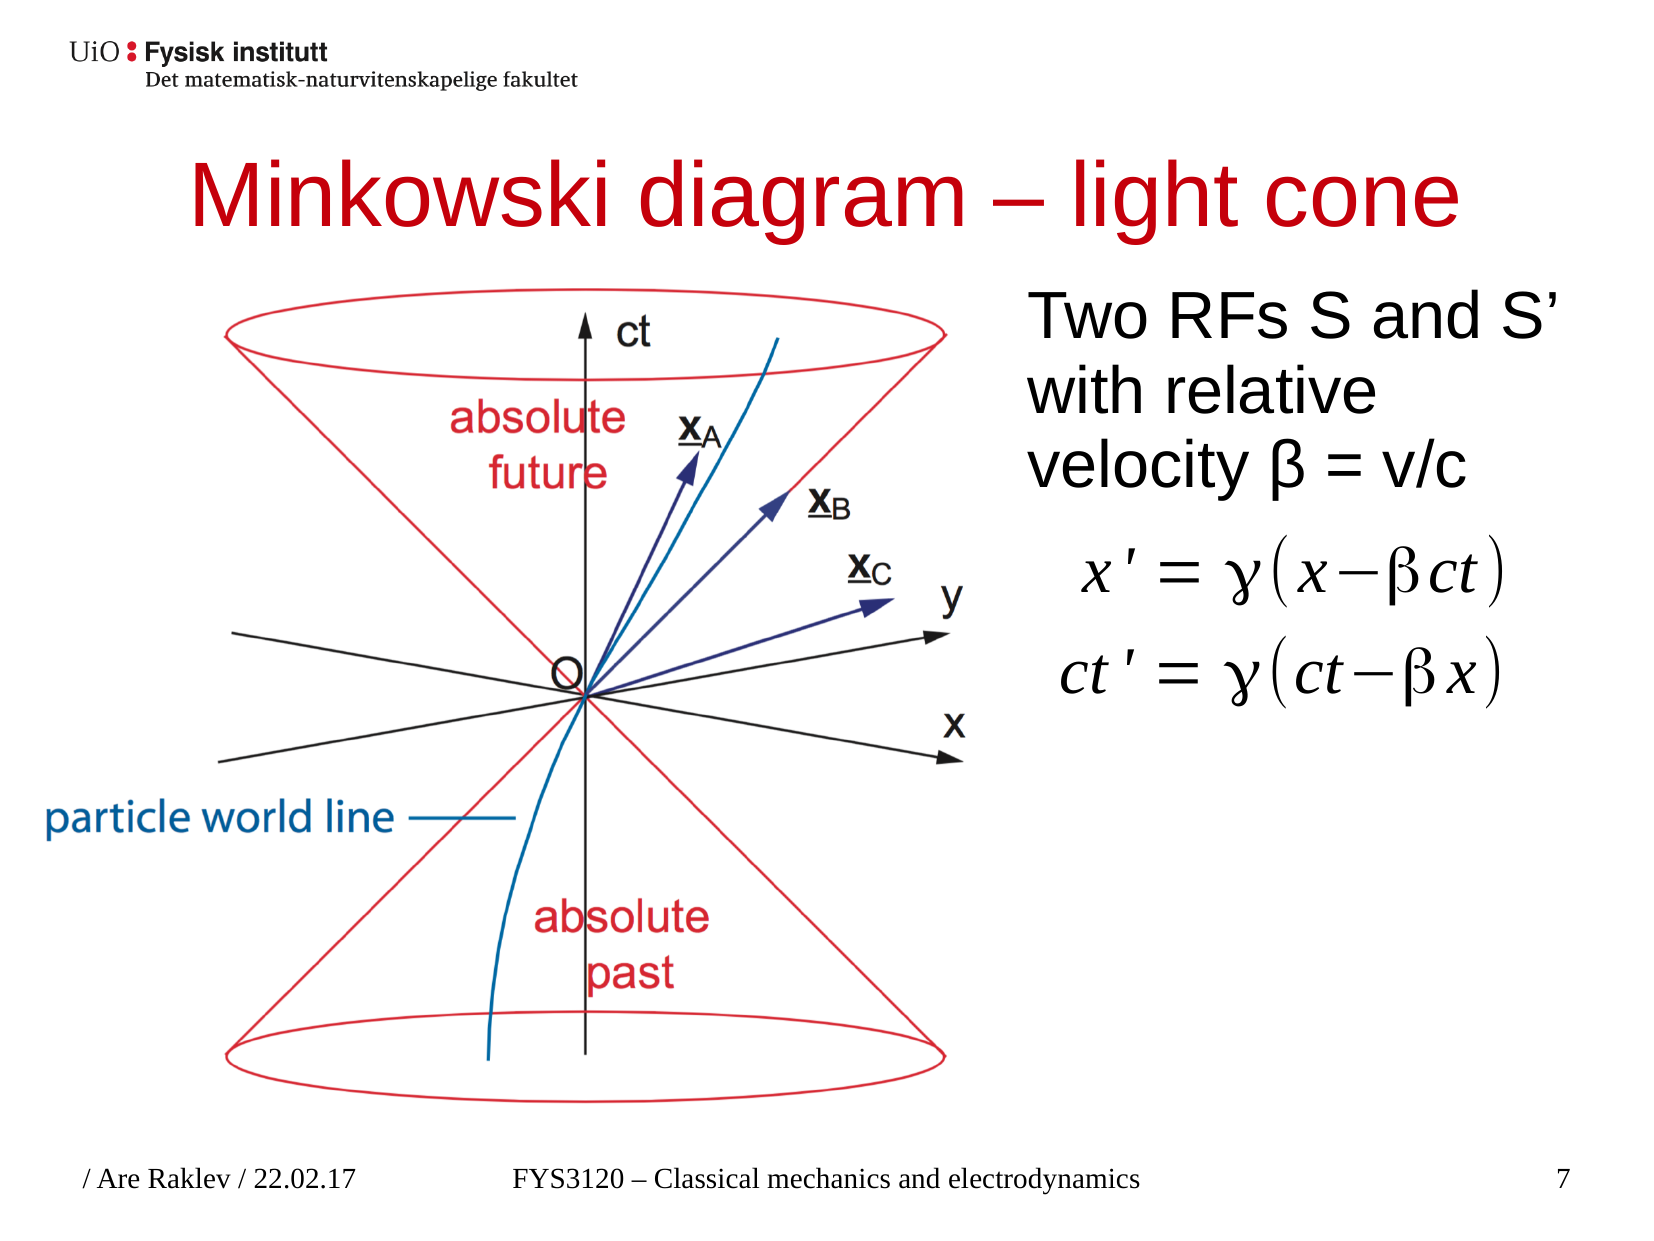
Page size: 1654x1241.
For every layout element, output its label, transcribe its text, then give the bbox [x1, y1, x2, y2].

chart [1052, 633, 1512, 714]
chart [1072, 532, 1514, 613]
text_box Two RFs S and S’ with relative velocity β = v/c [1016, 270, 1576, 509]
title Minkowski diagram – light cone [82, 90, 1571, 270]
picture [23, 262, 1016, 1116]
picture [68, 37, 581, 93]
